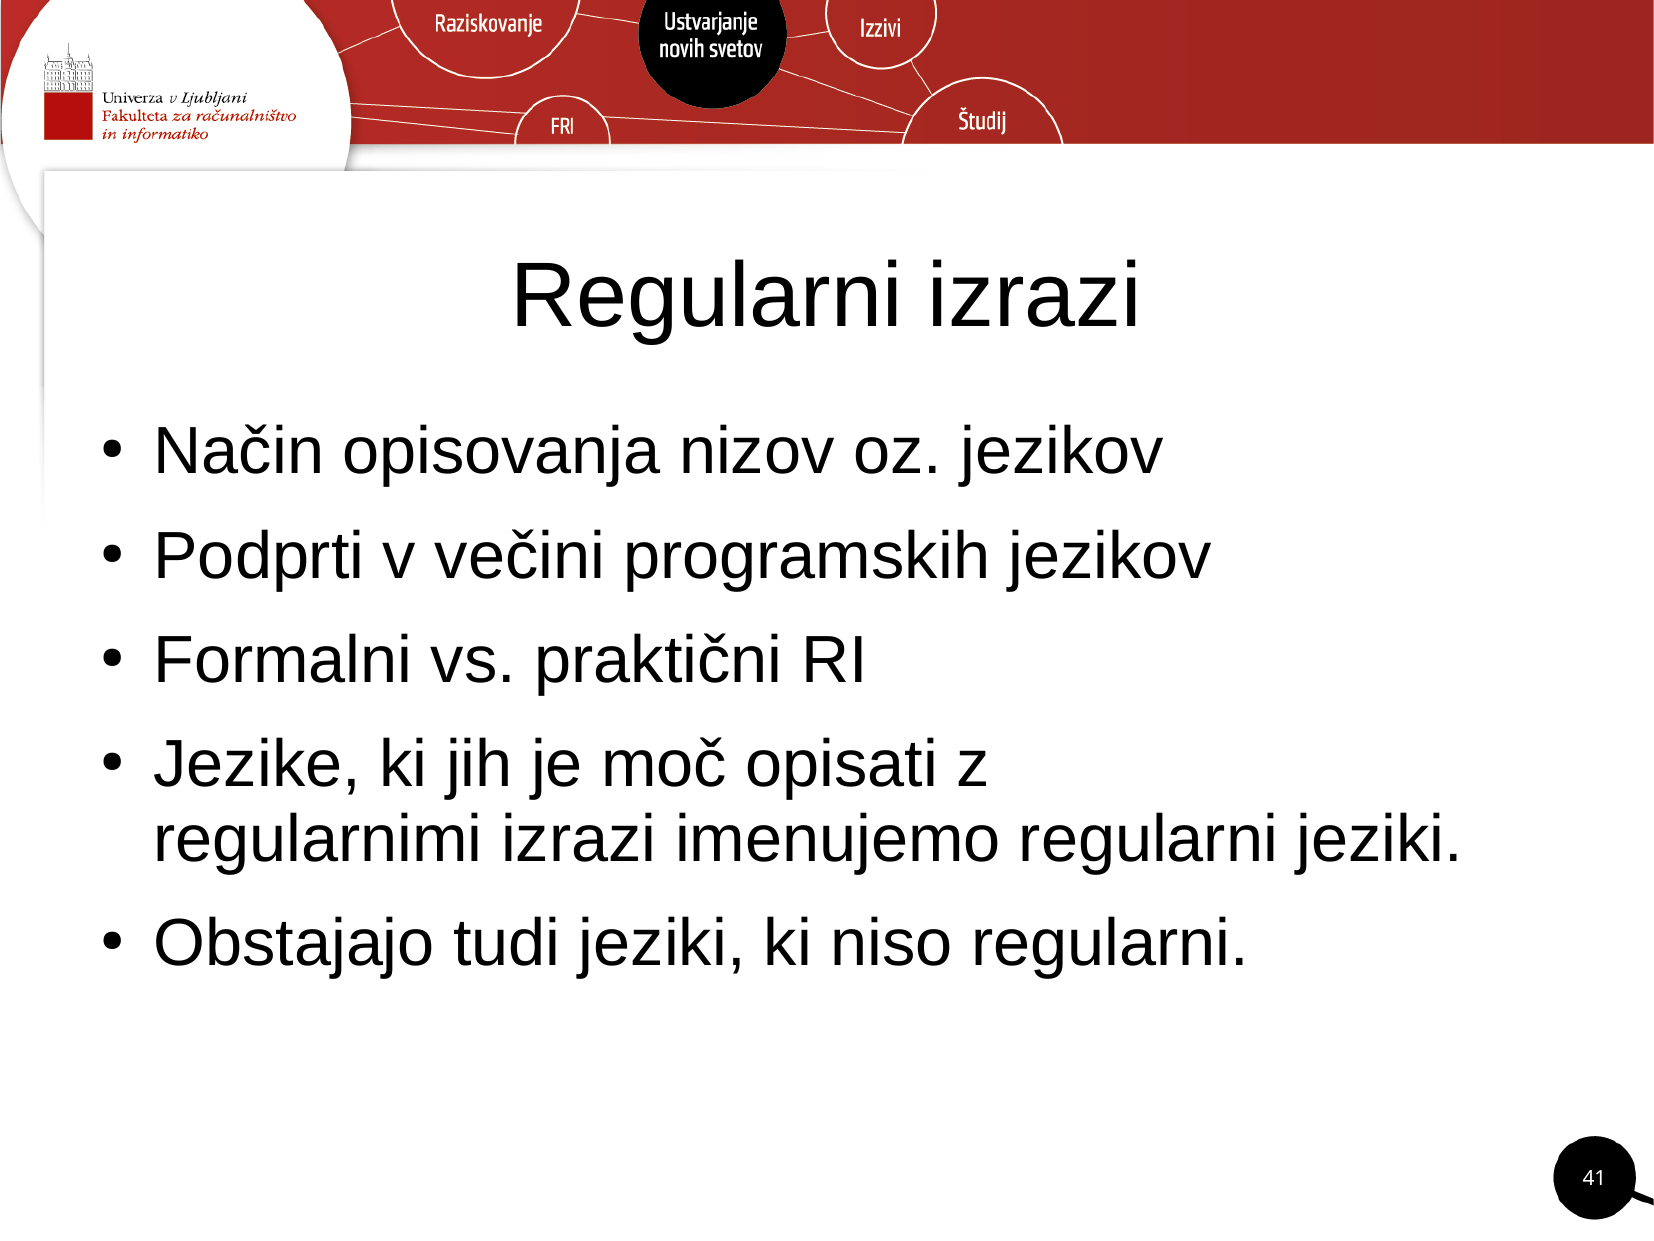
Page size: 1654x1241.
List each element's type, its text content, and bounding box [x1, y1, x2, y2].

list Način opisovanja nizov oz. jezikov Podprti v večini programskih jezikov Formalni vs. praktični RI Jezike, ki jih je moč opisati z regularnimi izrazi imenujemo regularni jeziki. Obstajajo tudi jeziki, ki niso regularni. [82, 413, 1538, 1010]
text_box <številka> [1553, 1145, 1636, 1212]
picture [0, 0, 1654, 1241]
title Regularni izrazi [82, 191, 1571, 399]
